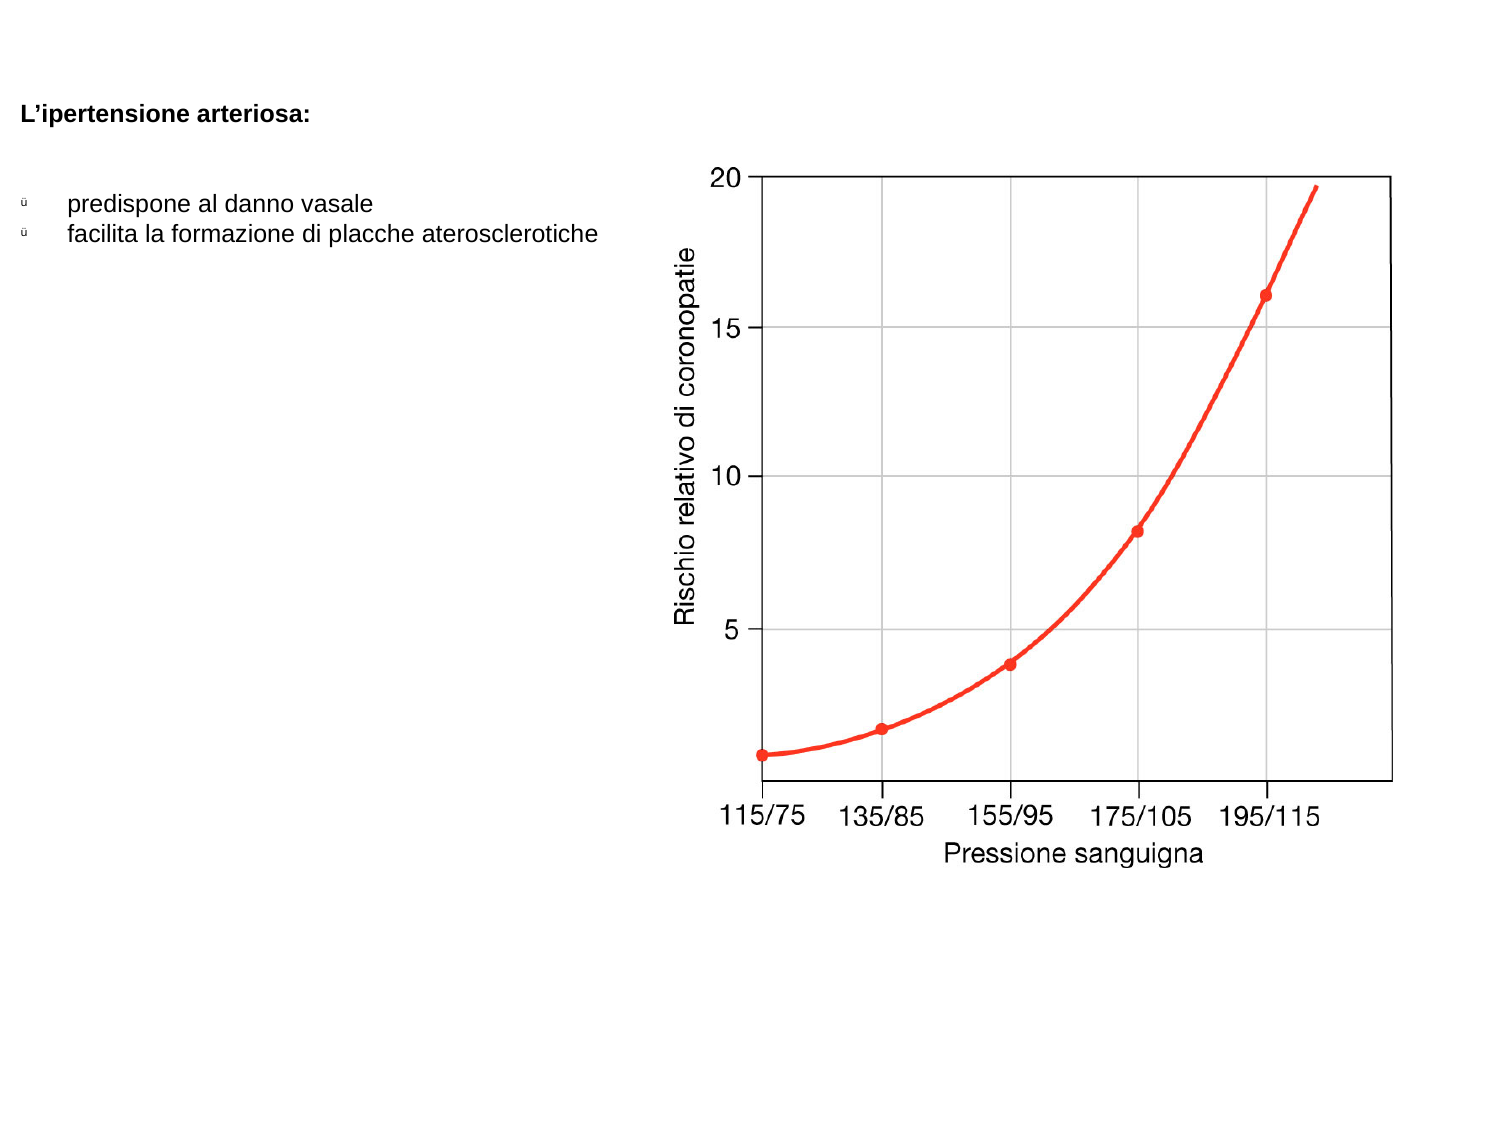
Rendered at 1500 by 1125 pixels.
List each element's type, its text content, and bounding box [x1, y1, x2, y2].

picture [667, 160, 1393, 868]
text_box L’ipertensione arteriosa: predispone al danno vasale facilita la formazione di placche aterosclerotiche [5, 90, 615, 255]
